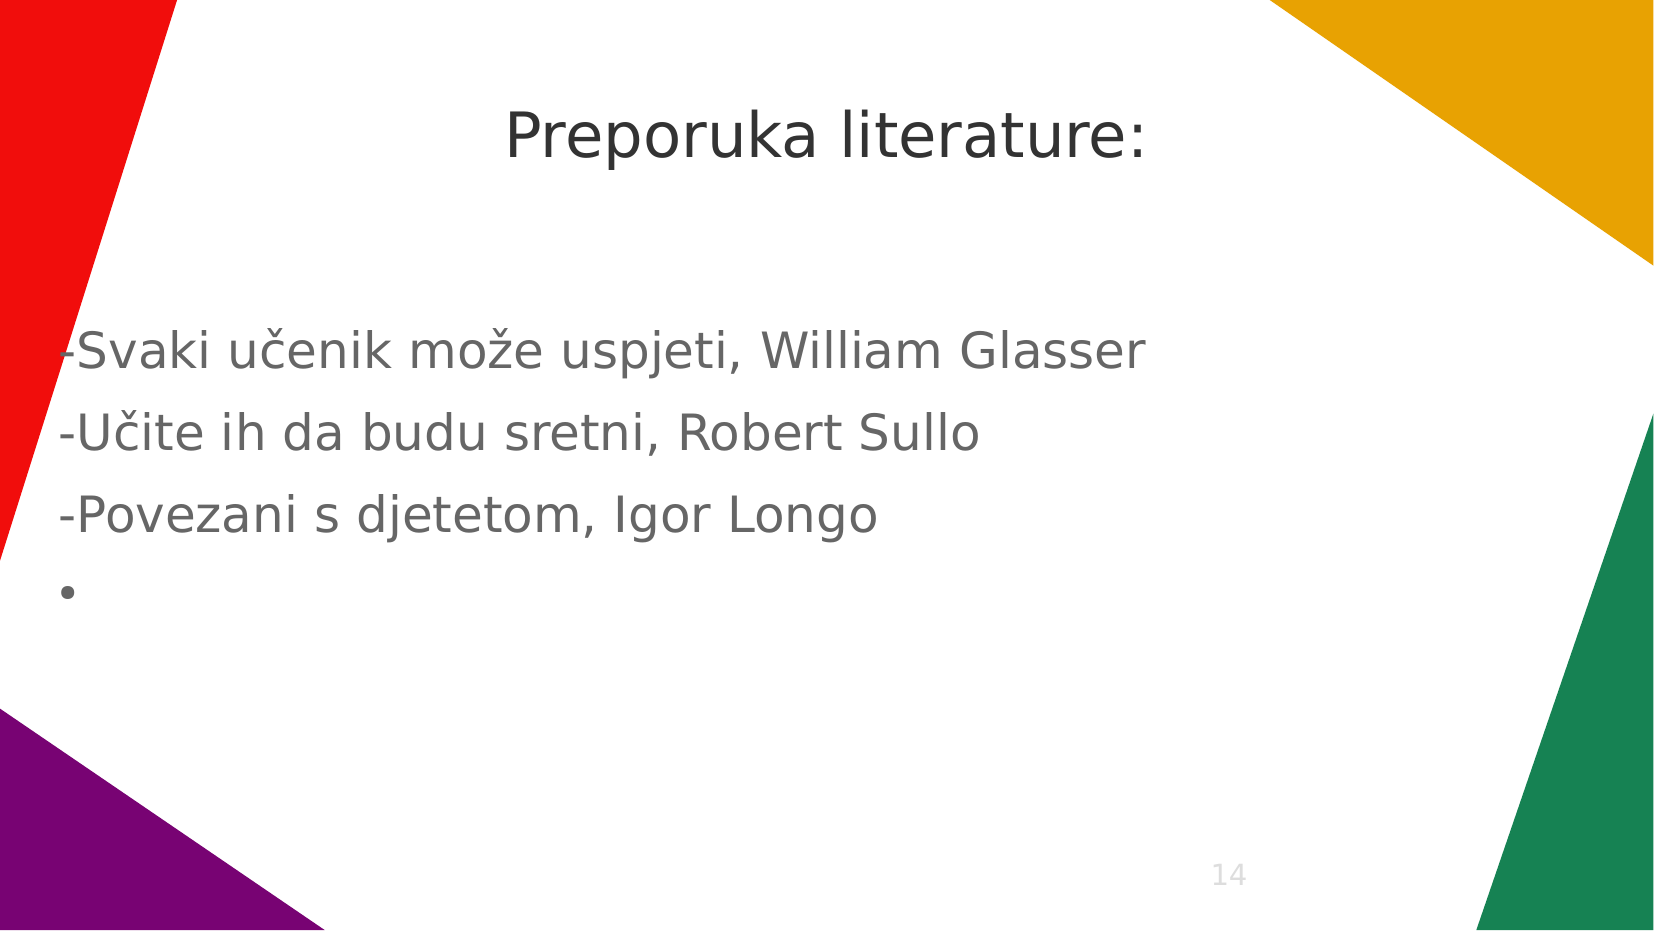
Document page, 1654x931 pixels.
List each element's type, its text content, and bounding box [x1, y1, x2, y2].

list -Svaki učenik može uspjeti, William Glasser -Učite ih da budu sretni, Robert Sullo -Povezani s djetetom, Igor Longo [59, 236, 1477, 827]
text_box [1210, 856, 1595, 916]
title Preporuka literature: [118, 59, 1536, 207]
